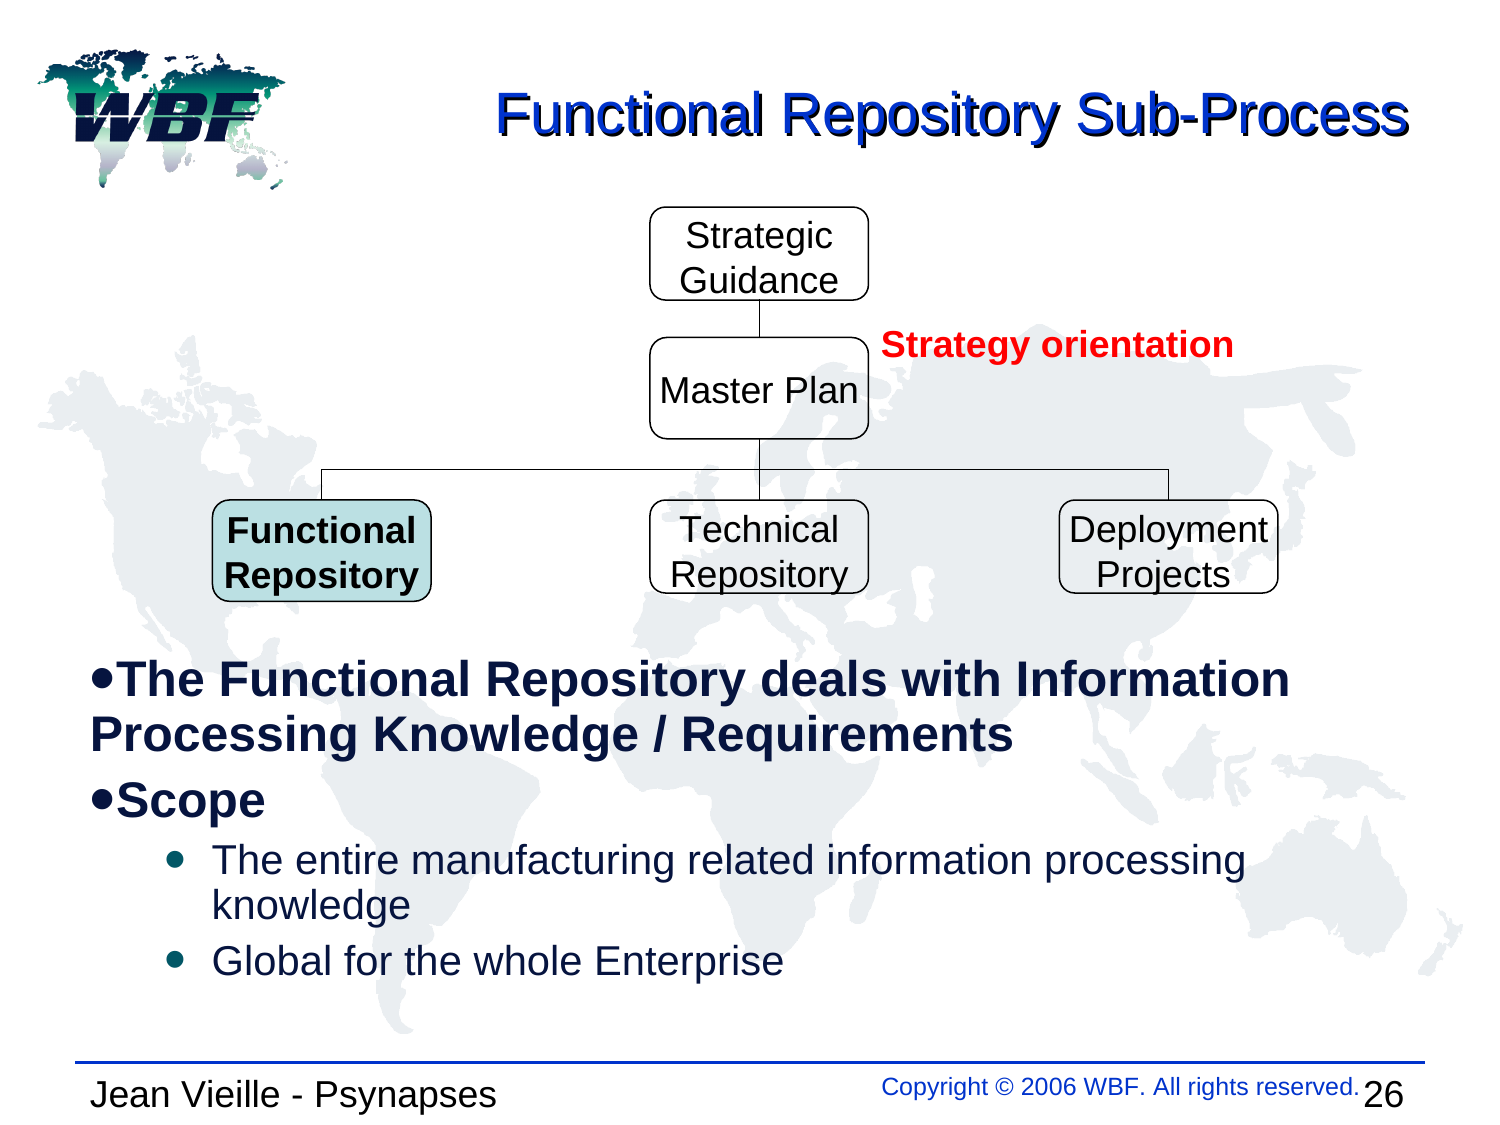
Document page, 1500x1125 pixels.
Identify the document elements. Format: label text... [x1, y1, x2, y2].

list The Functional Repository deals with Information Processing Knowledge / Requirements Scope The entire manufacturing related information processing knowledge Global for the whole Enterprise [75, 646, 1426, 1089]
text_box Deployment Projects [1059, 500, 1278, 594]
text_box Strategic Guidance [649, 207, 869, 301]
picture [37, 49, 288, 190]
title Functional Repository Sub-Process [387, 45, 1426, 176]
picture [760, 324, 866, 344]
text_box Technical Repository [649, 500, 869, 594]
text_box Functional Repository [212, 499, 432, 602]
picture [37, 324, 1463, 1034]
text_box Strategy orientation [866, 312, 1251, 373]
text_box Master Plan [649, 337, 869, 439]
